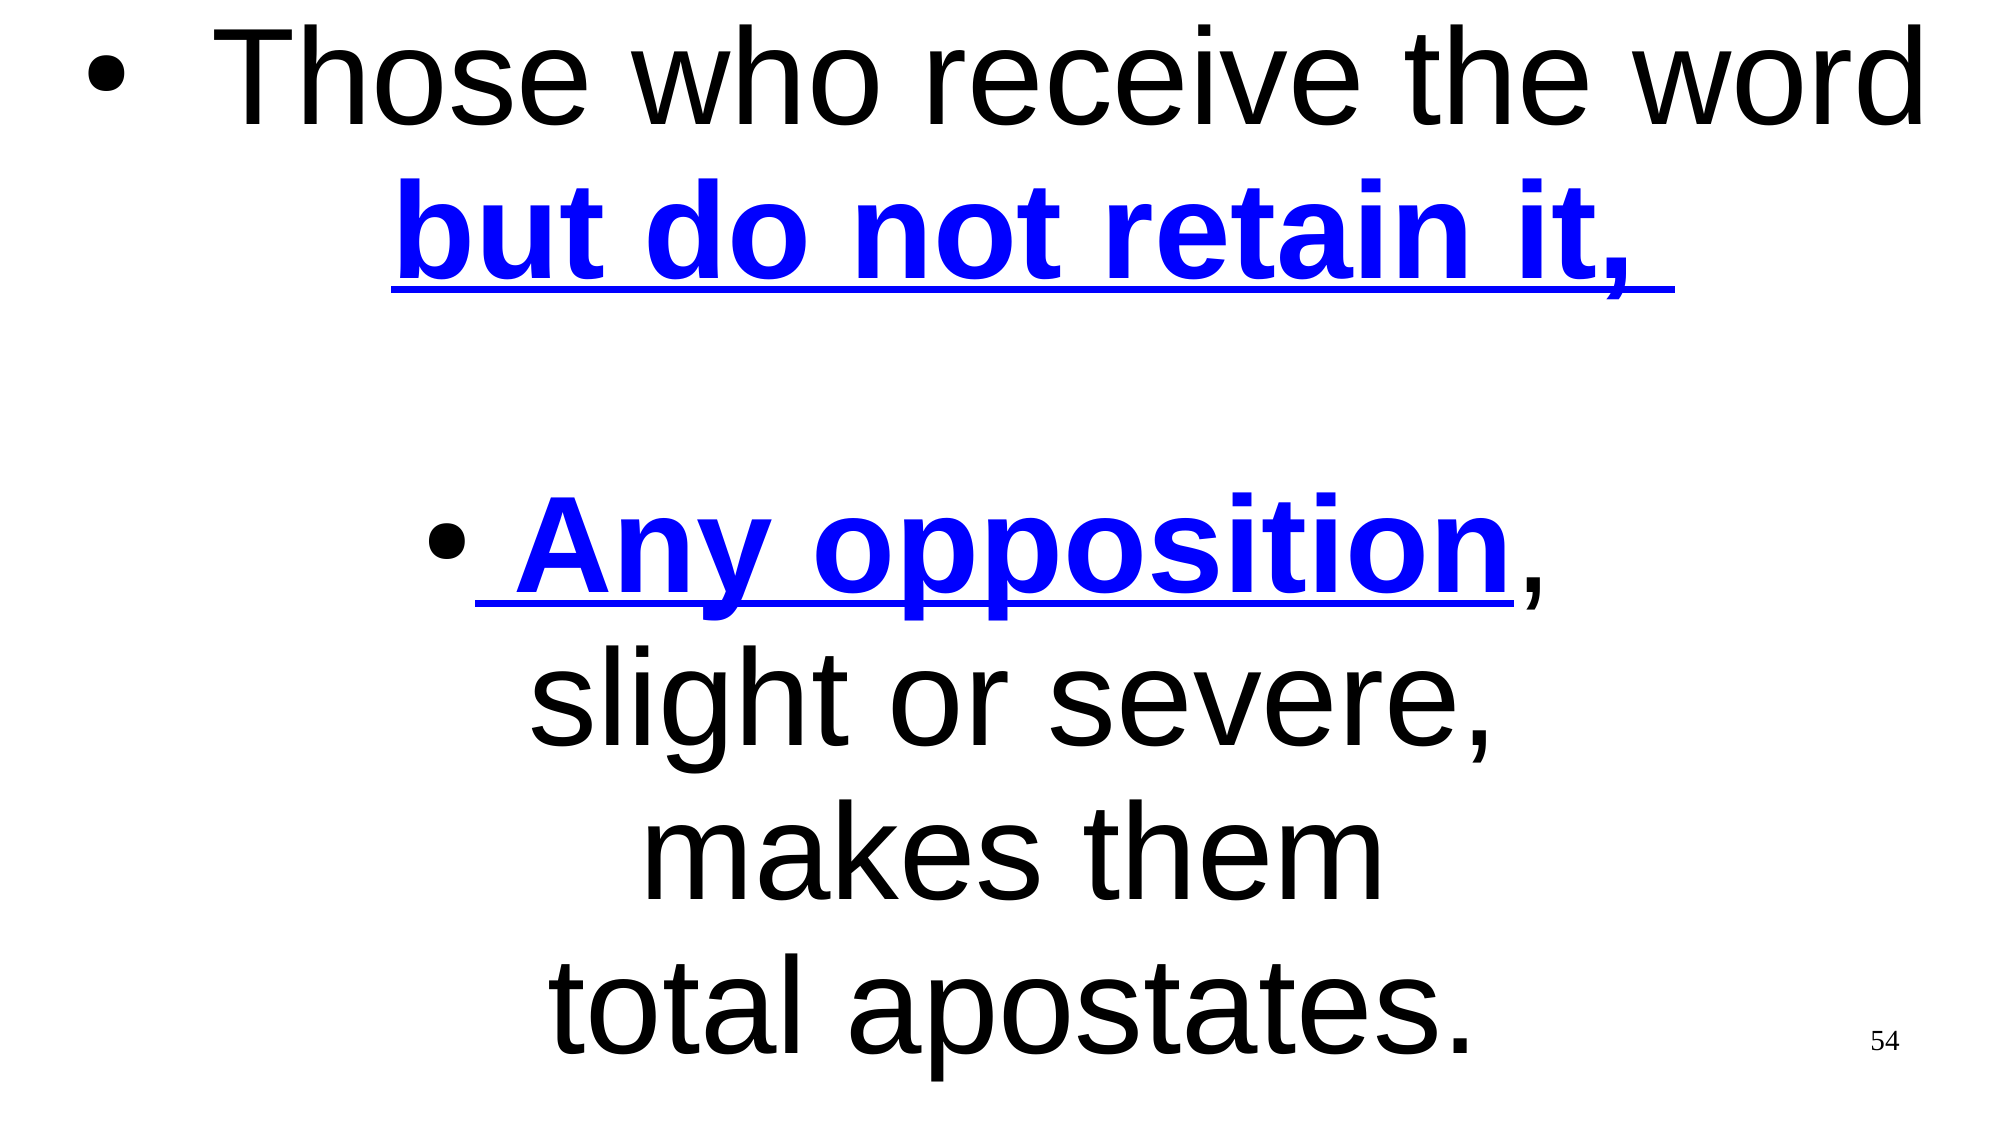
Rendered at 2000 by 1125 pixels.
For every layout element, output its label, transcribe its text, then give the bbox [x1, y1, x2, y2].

list Those who receive the word but do not retain it, Any opposition, slight or severe, makes them total apostates. [0, 0, 1996, 1123]
